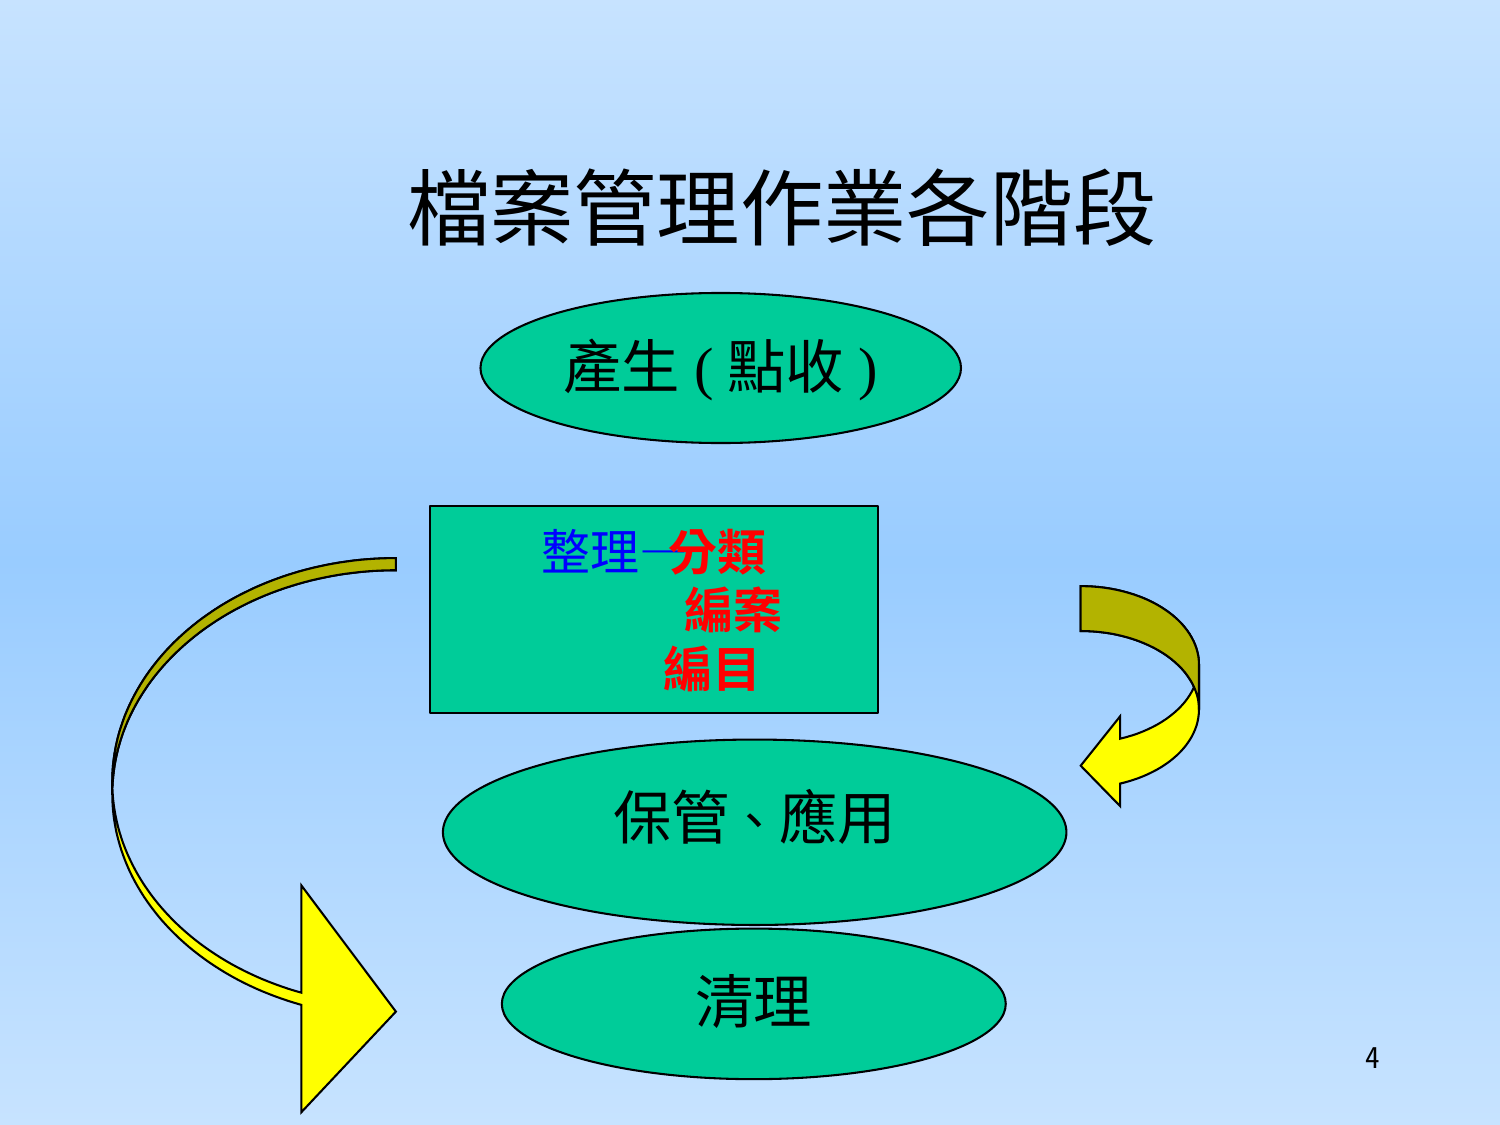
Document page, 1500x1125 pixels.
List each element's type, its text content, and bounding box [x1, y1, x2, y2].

list 整理—分類 編案 編目 [430, 506, 878, 714]
text_box 產生(點收) [480, 292, 962, 444]
text_box [112, 558, 396, 1113]
text_box 保管、應用 [442, 739, 1067, 925]
text_box [1080, 586, 1199, 807]
title 檔案管理作業各階段 [188, 161, 1376, 251]
text_box <編號> [1074, 1025, 1388, 1101]
text_box 清理 [501, 928, 1006, 1080]
